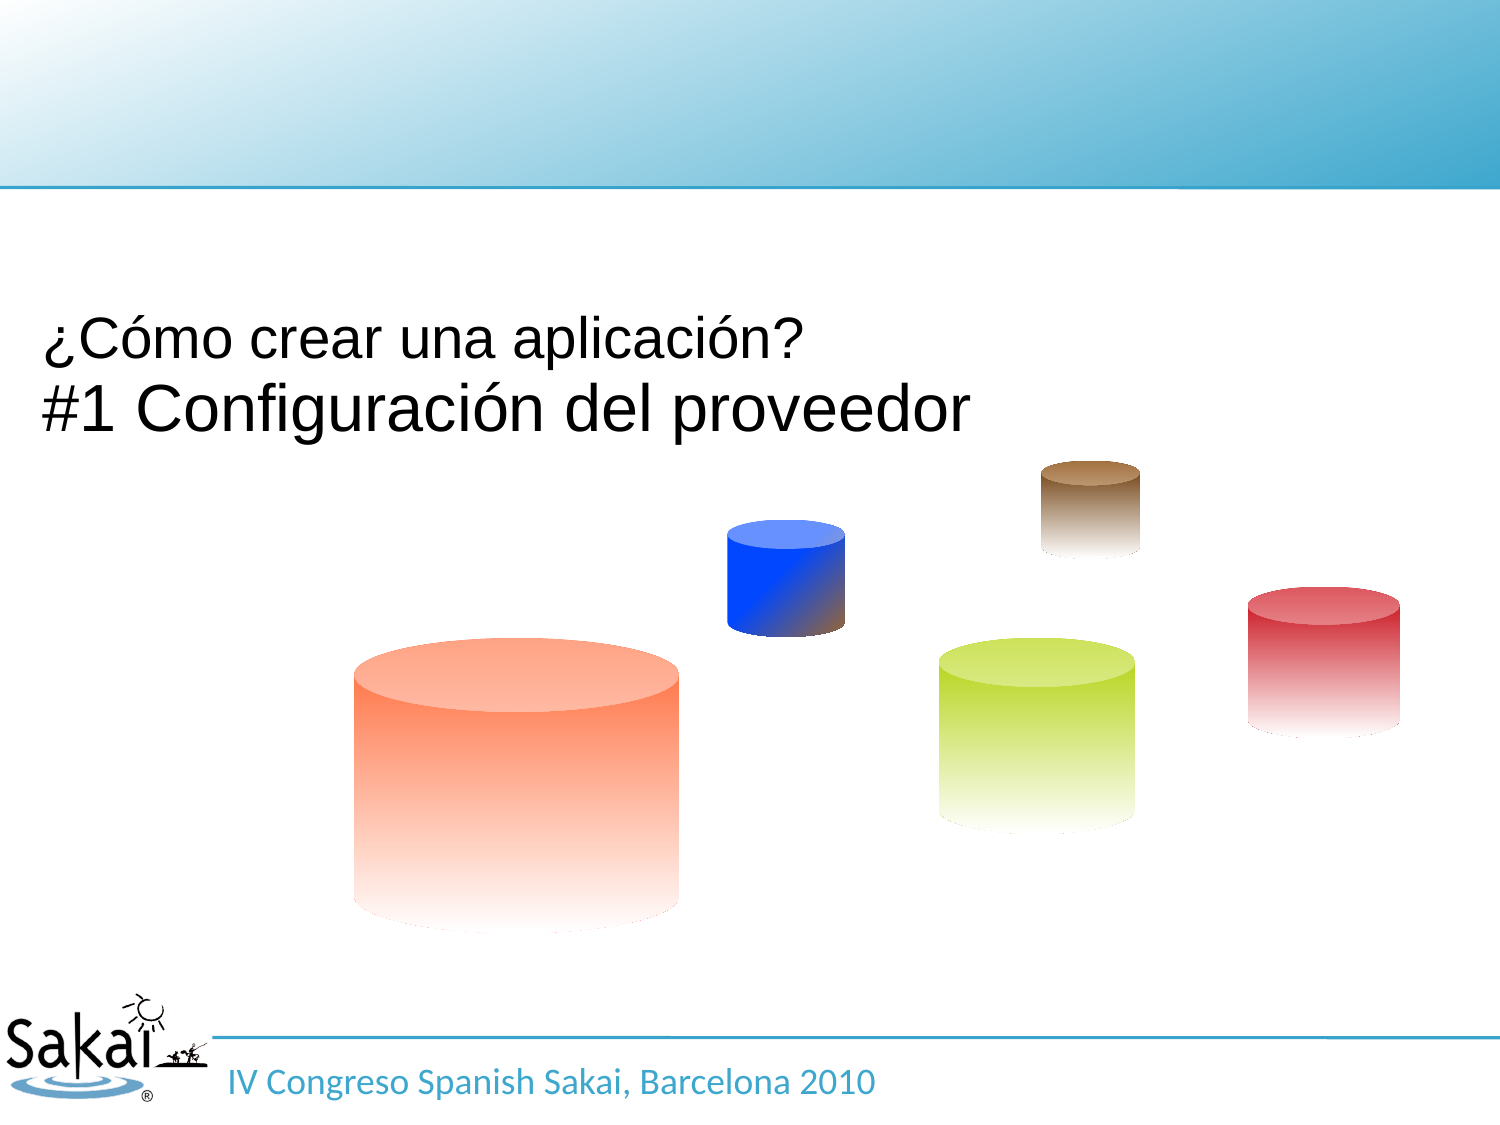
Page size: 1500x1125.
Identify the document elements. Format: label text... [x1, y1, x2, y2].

text_box [938, 663, 1136, 834]
picture [0, 955, 213, 1125]
text_box ¿Cómo crear una aplicación? #1 Configuración del proveedor [42, 219, 1004, 532]
text_box [1041, 475, 1140, 559]
text_box [727, 536, 845, 637]
text_box [1247, 606, 1400, 739]
text_box [354, 676, 680, 934]
